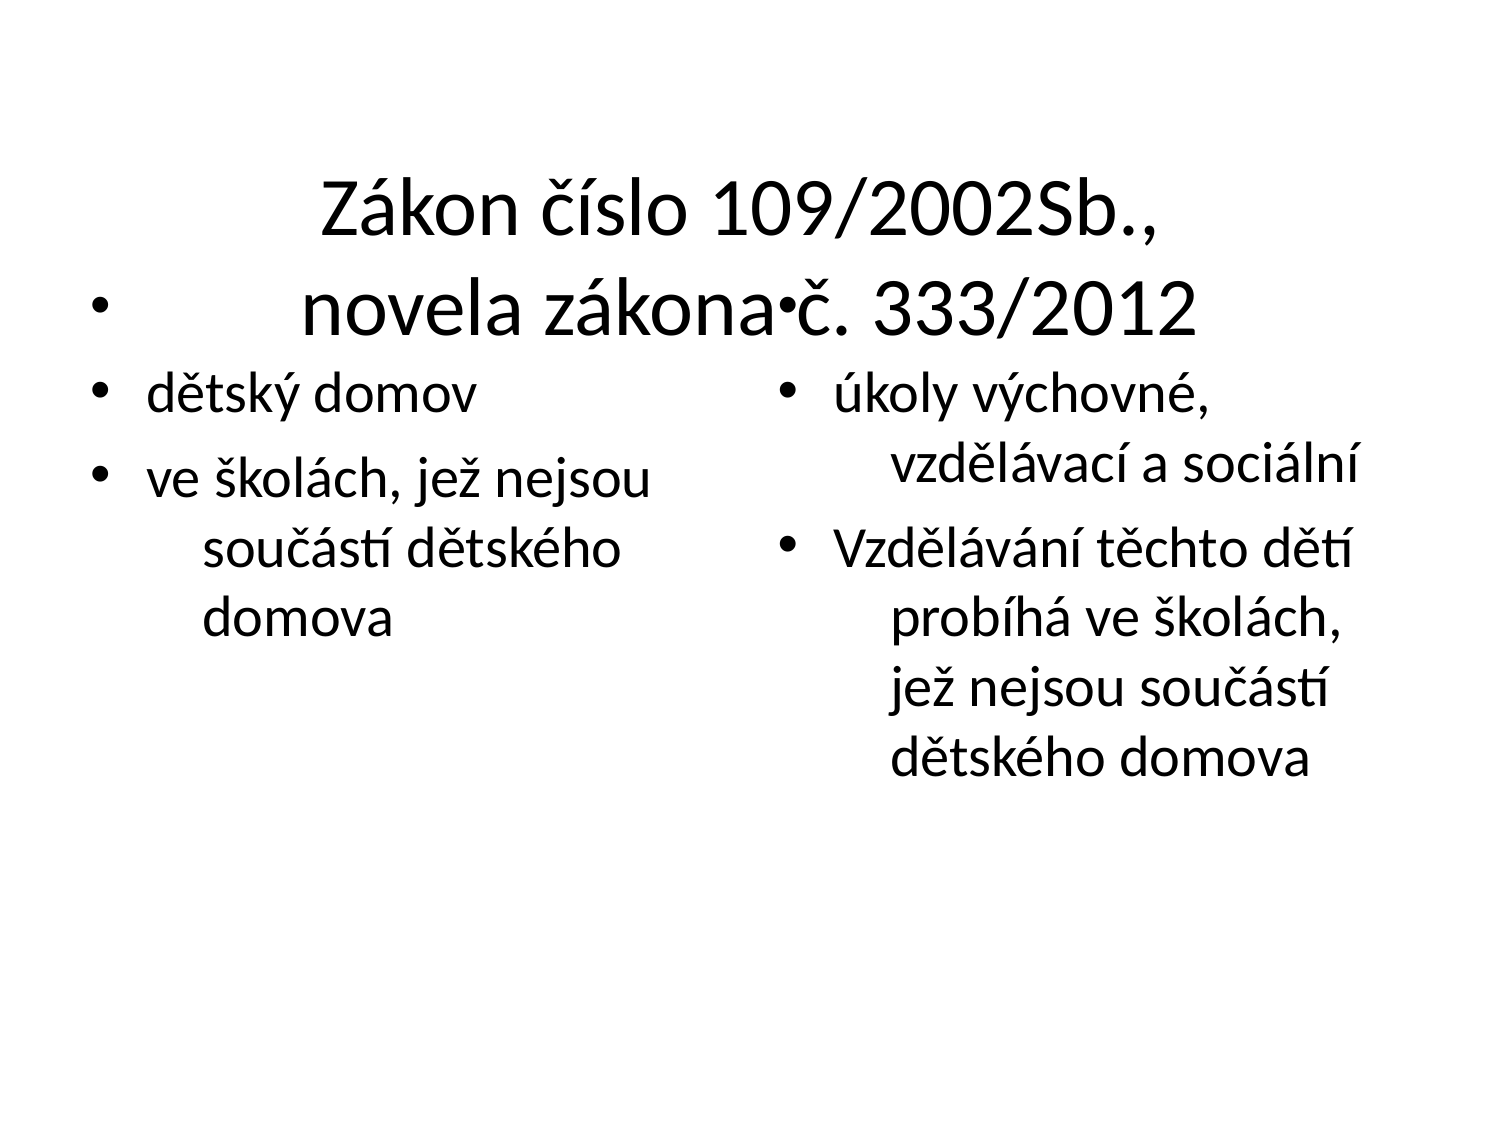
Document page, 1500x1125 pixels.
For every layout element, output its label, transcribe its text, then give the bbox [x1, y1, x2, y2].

list dětský domov ve školách, jež nejsou součástí dětského domova [75, 262, 738, 1005]
title Zákon číslo 109/2002Sb., novela zákona č. 333/2012 [75, 45, 1426, 233]
list úkoly výchovné, vzdělávací a sociální Vzdělávání těchto dětí probíhá ve školách, jež nejsou součástí dětského domova [762, 262, 1426, 1005]
